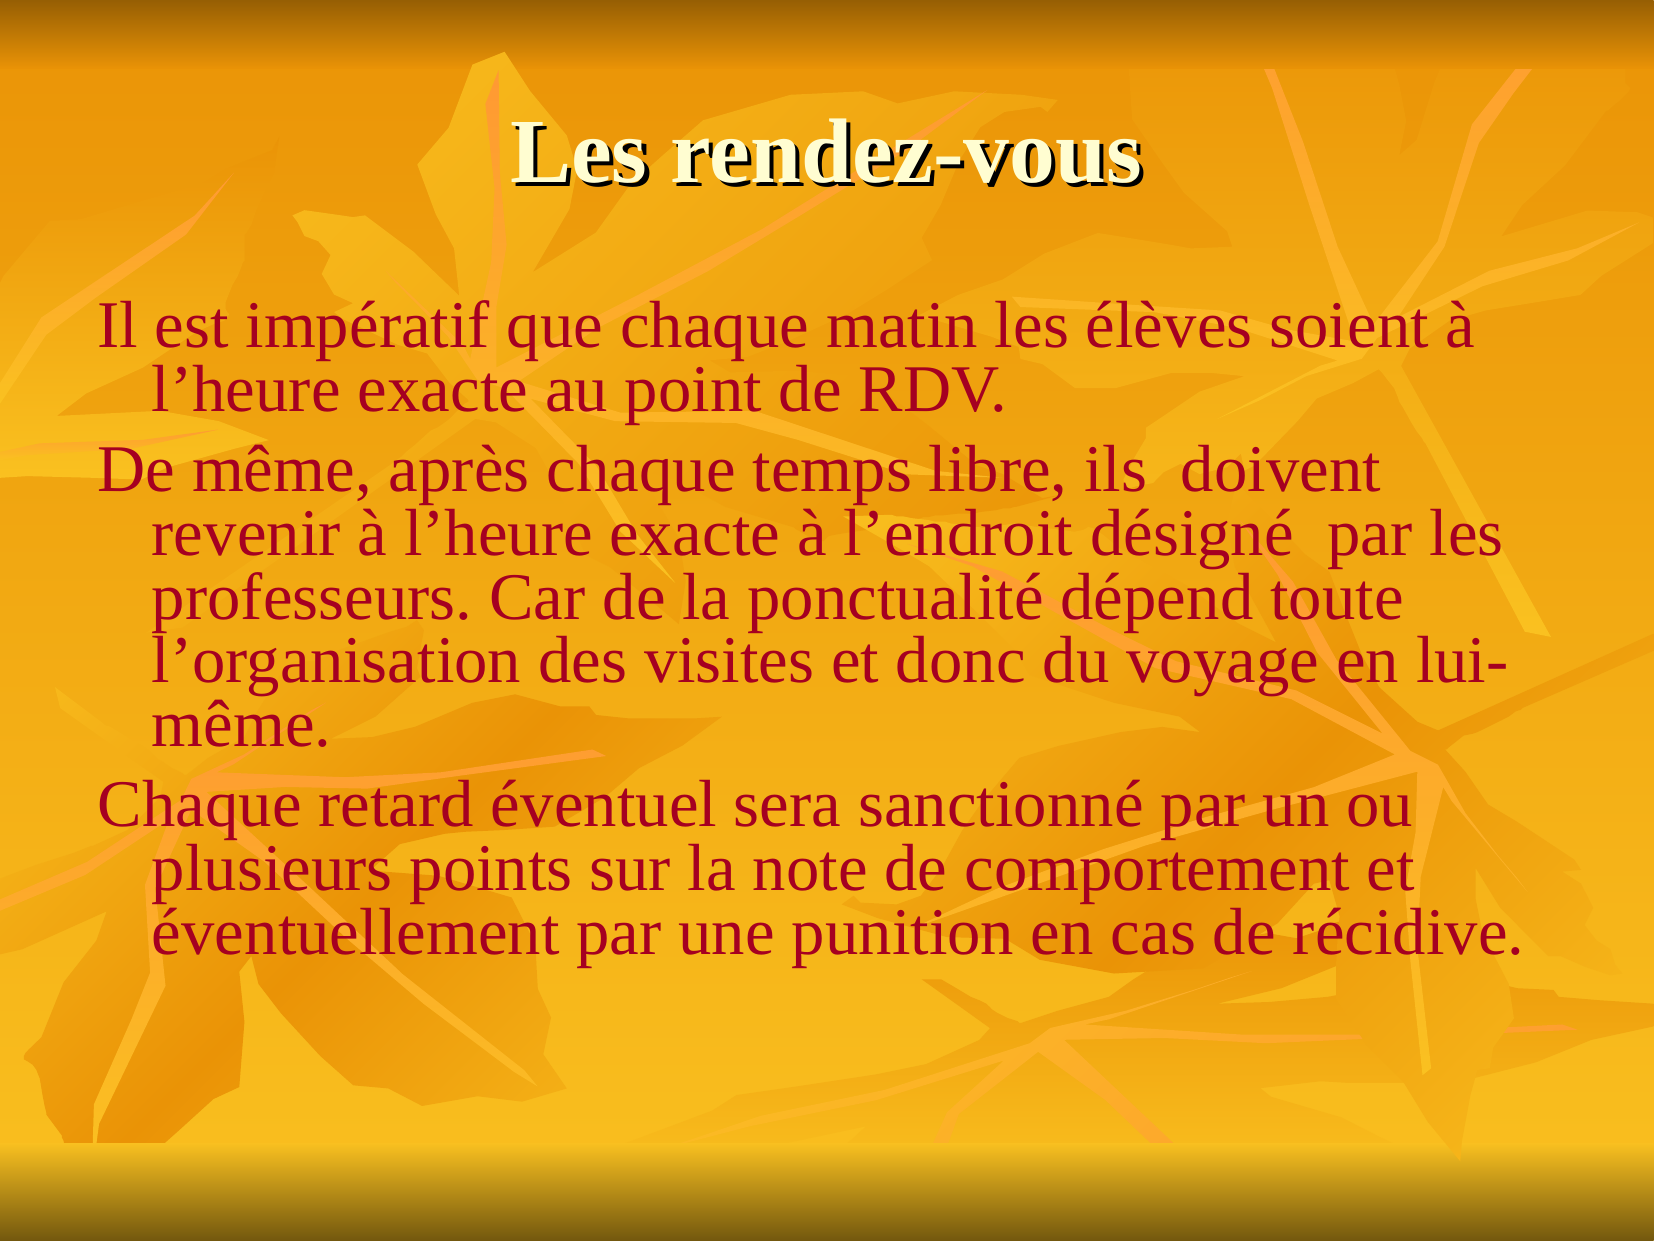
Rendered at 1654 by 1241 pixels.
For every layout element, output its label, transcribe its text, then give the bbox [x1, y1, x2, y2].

text_box Il est impératif que chaque matin les élèves soient à l’heure exacte au point de RDV. De même, après chaque temps libre, ils doivent revenir à l’heure exacte à l’endroit désigné par les professeurs. Car de la ponctualité dépend toute l’organisation des visites et donc du voyage en lui-même. Chaque retard éventuel sera sanctionné par un ou plusieurs points sur la note de comportement et éventuellement par une punition en cas de récidive. [82, 289, 1571, 1216]
title Les rendez-vous [82, 50, 1571, 257]
